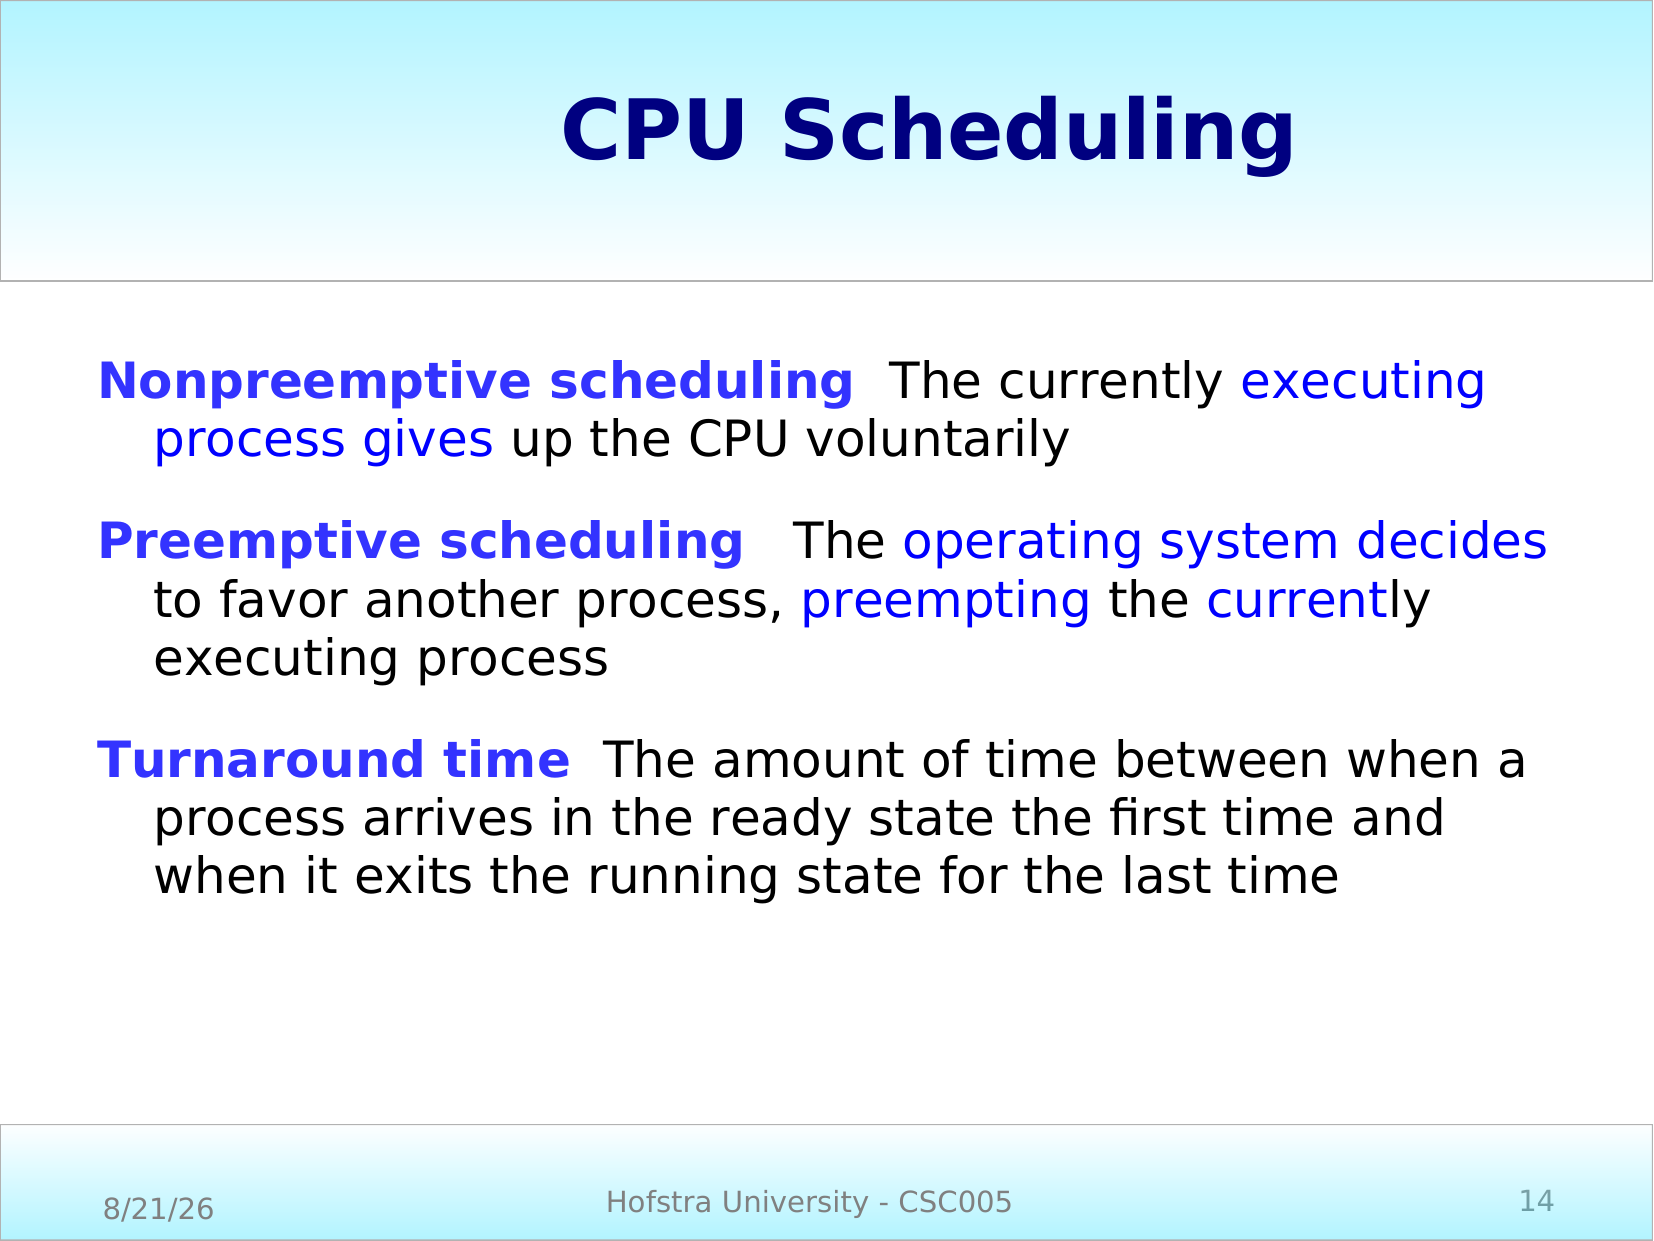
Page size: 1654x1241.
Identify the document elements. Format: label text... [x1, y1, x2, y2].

list Nonpreemptive scheduling The currently executing process gives up the CPU voluntarily Preemptive scheduling The operating system decides to favor another process, preempting the currently executing process Turnaround time The amount of time between when a process arrives in the ready state the first time and when it exits the running state for the last time [82, 344, 1571, 1017]
title CPU Scheduling [247, 27, 1612, 235]
